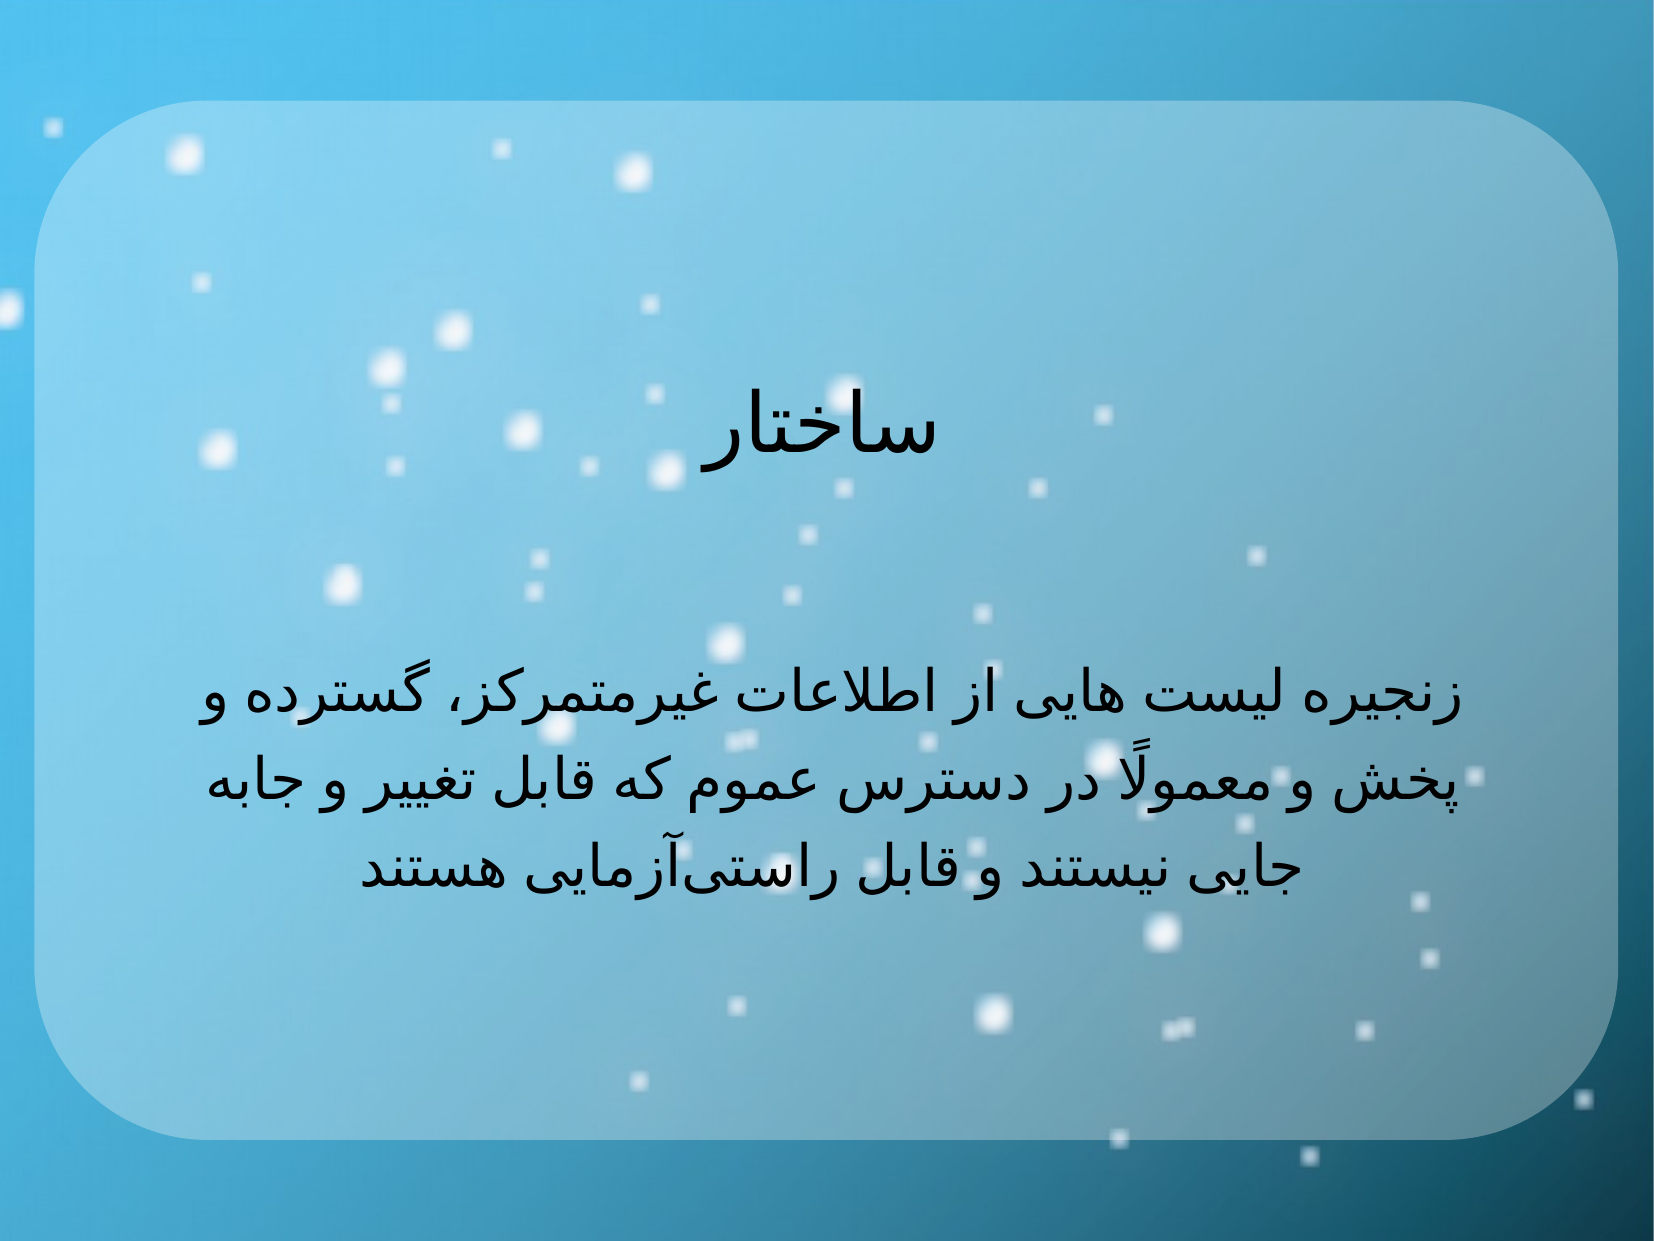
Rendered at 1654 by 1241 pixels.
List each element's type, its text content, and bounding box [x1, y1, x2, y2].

text_box زنجیره لیست هایی از اطلاعات غیرمتمرکز، گسترده و پخش و معمولًا در دسترس عموم که قابل تغییر و جابه جایی نیستند و قابل راستی‌آزمایی هستند [174, 548, 1491, 1010]
title ساختار [78, 328, 1567, 536]
picture [0, 0, 1654, 1241]
